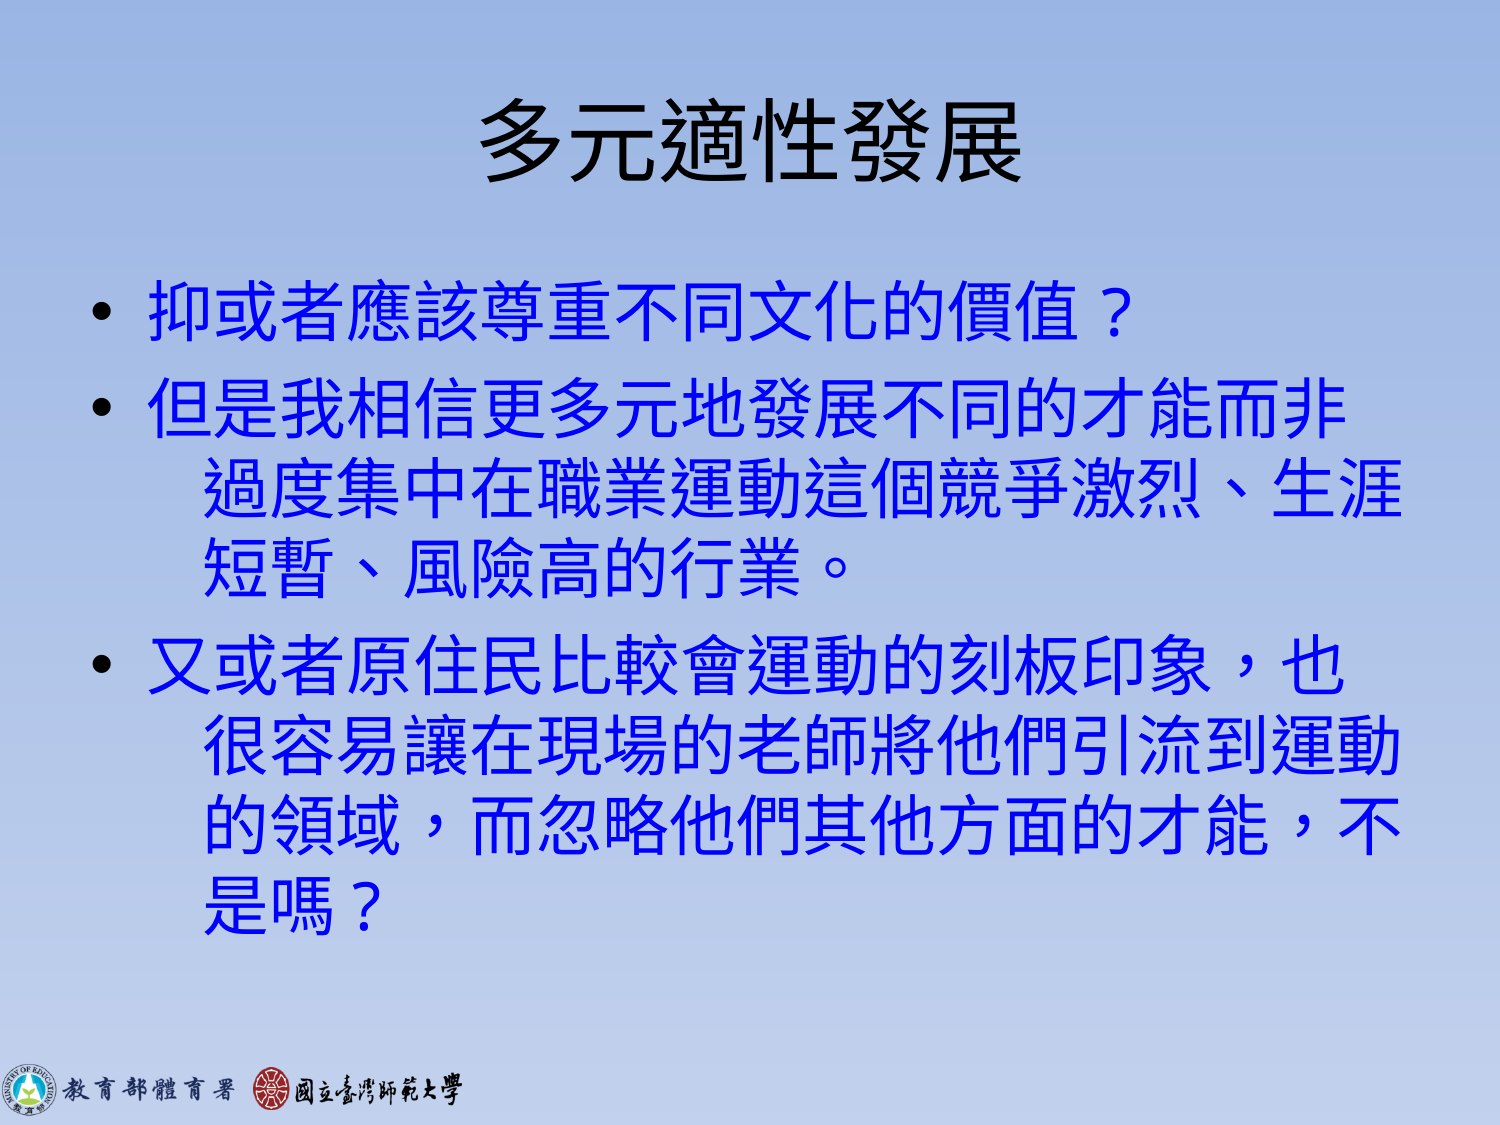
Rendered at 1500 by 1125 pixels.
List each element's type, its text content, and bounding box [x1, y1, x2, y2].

list 抑或者應該尊重不同文化的價值? 但是我相信更多元地發展不同的才能而非過度集中在職業運動這個競爭激烈、生涯短暫、風險高的行業。 又或者原住民比較會運動的刻板印象，也很容易讓在現場的老師將他們引流到運動的領域，而忽略他們其他方面的才能，不是嗎? [75, 262, 1426, 1005]
title 多元適性發展 [75, 45, 1426, 233]
